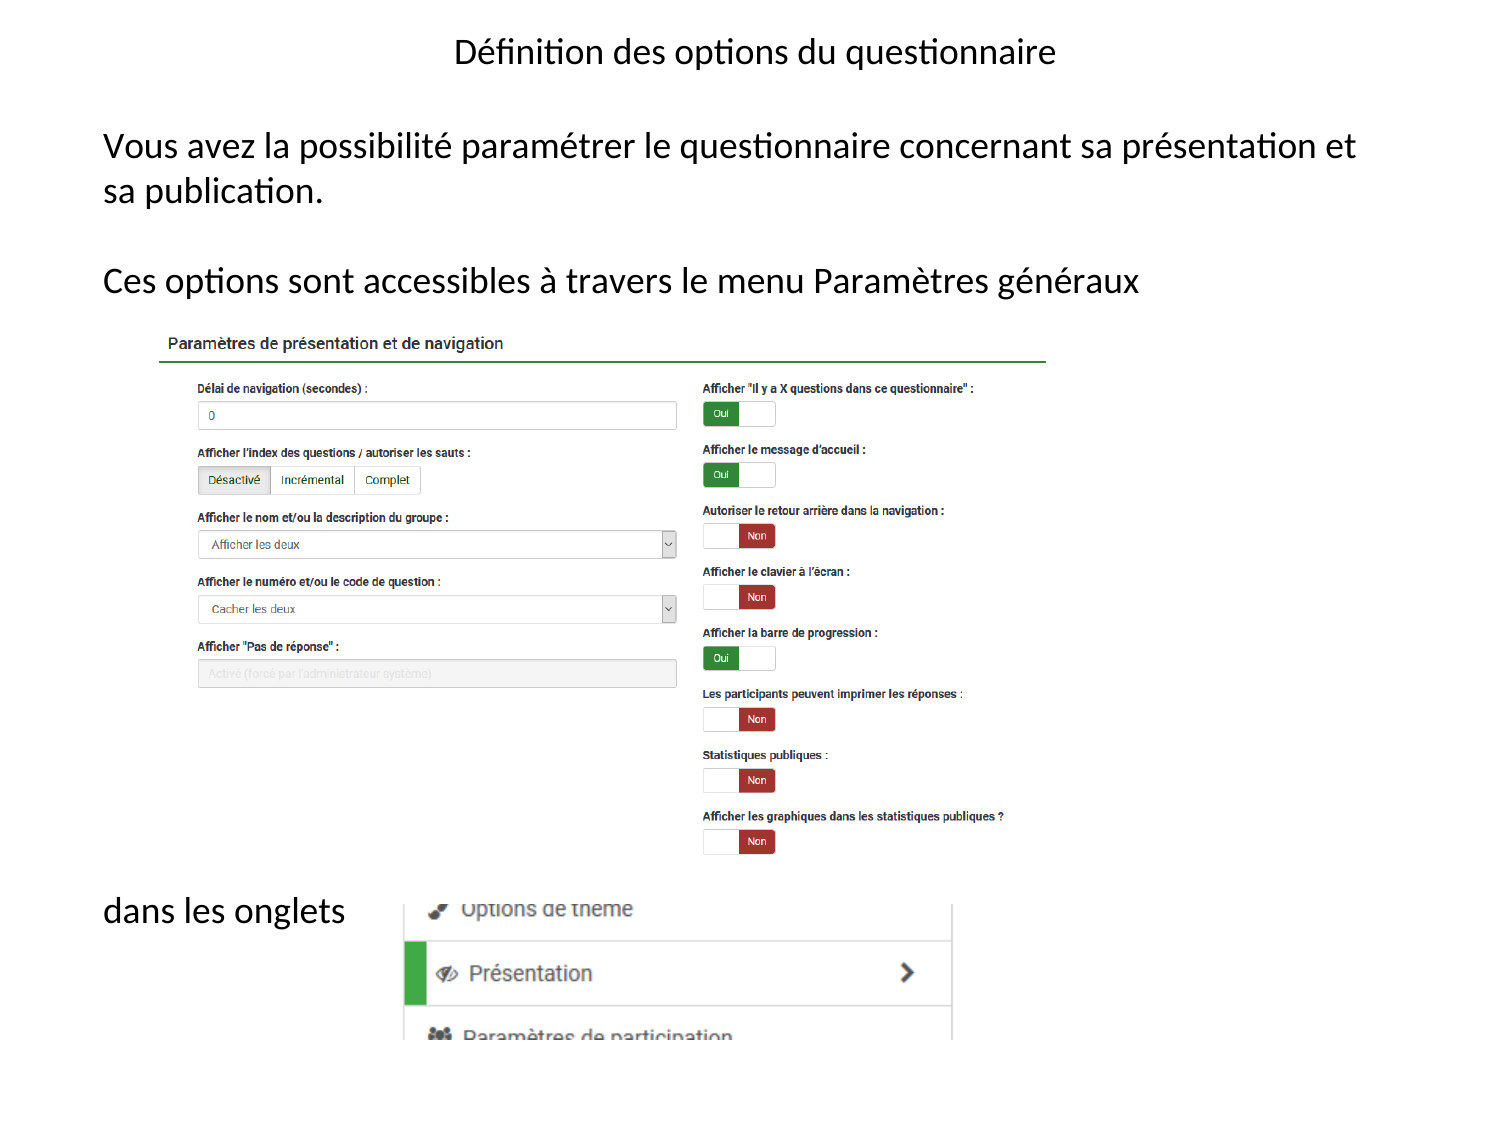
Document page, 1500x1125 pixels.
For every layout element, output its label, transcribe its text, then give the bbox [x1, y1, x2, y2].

text_box Définition des options du questionnaire [41, 18, 1471, 80]
picture [383, 904, 964, 1040]
text_box Vous avez la possibilité paramétrer le questionnaire concernant sa présentation et sa publication. Ces options sont accessibles à travers le menu Paramètres généraux dans les onglets [88, 113, 1400, 939]
picture [159, 326, 1046, 860]
